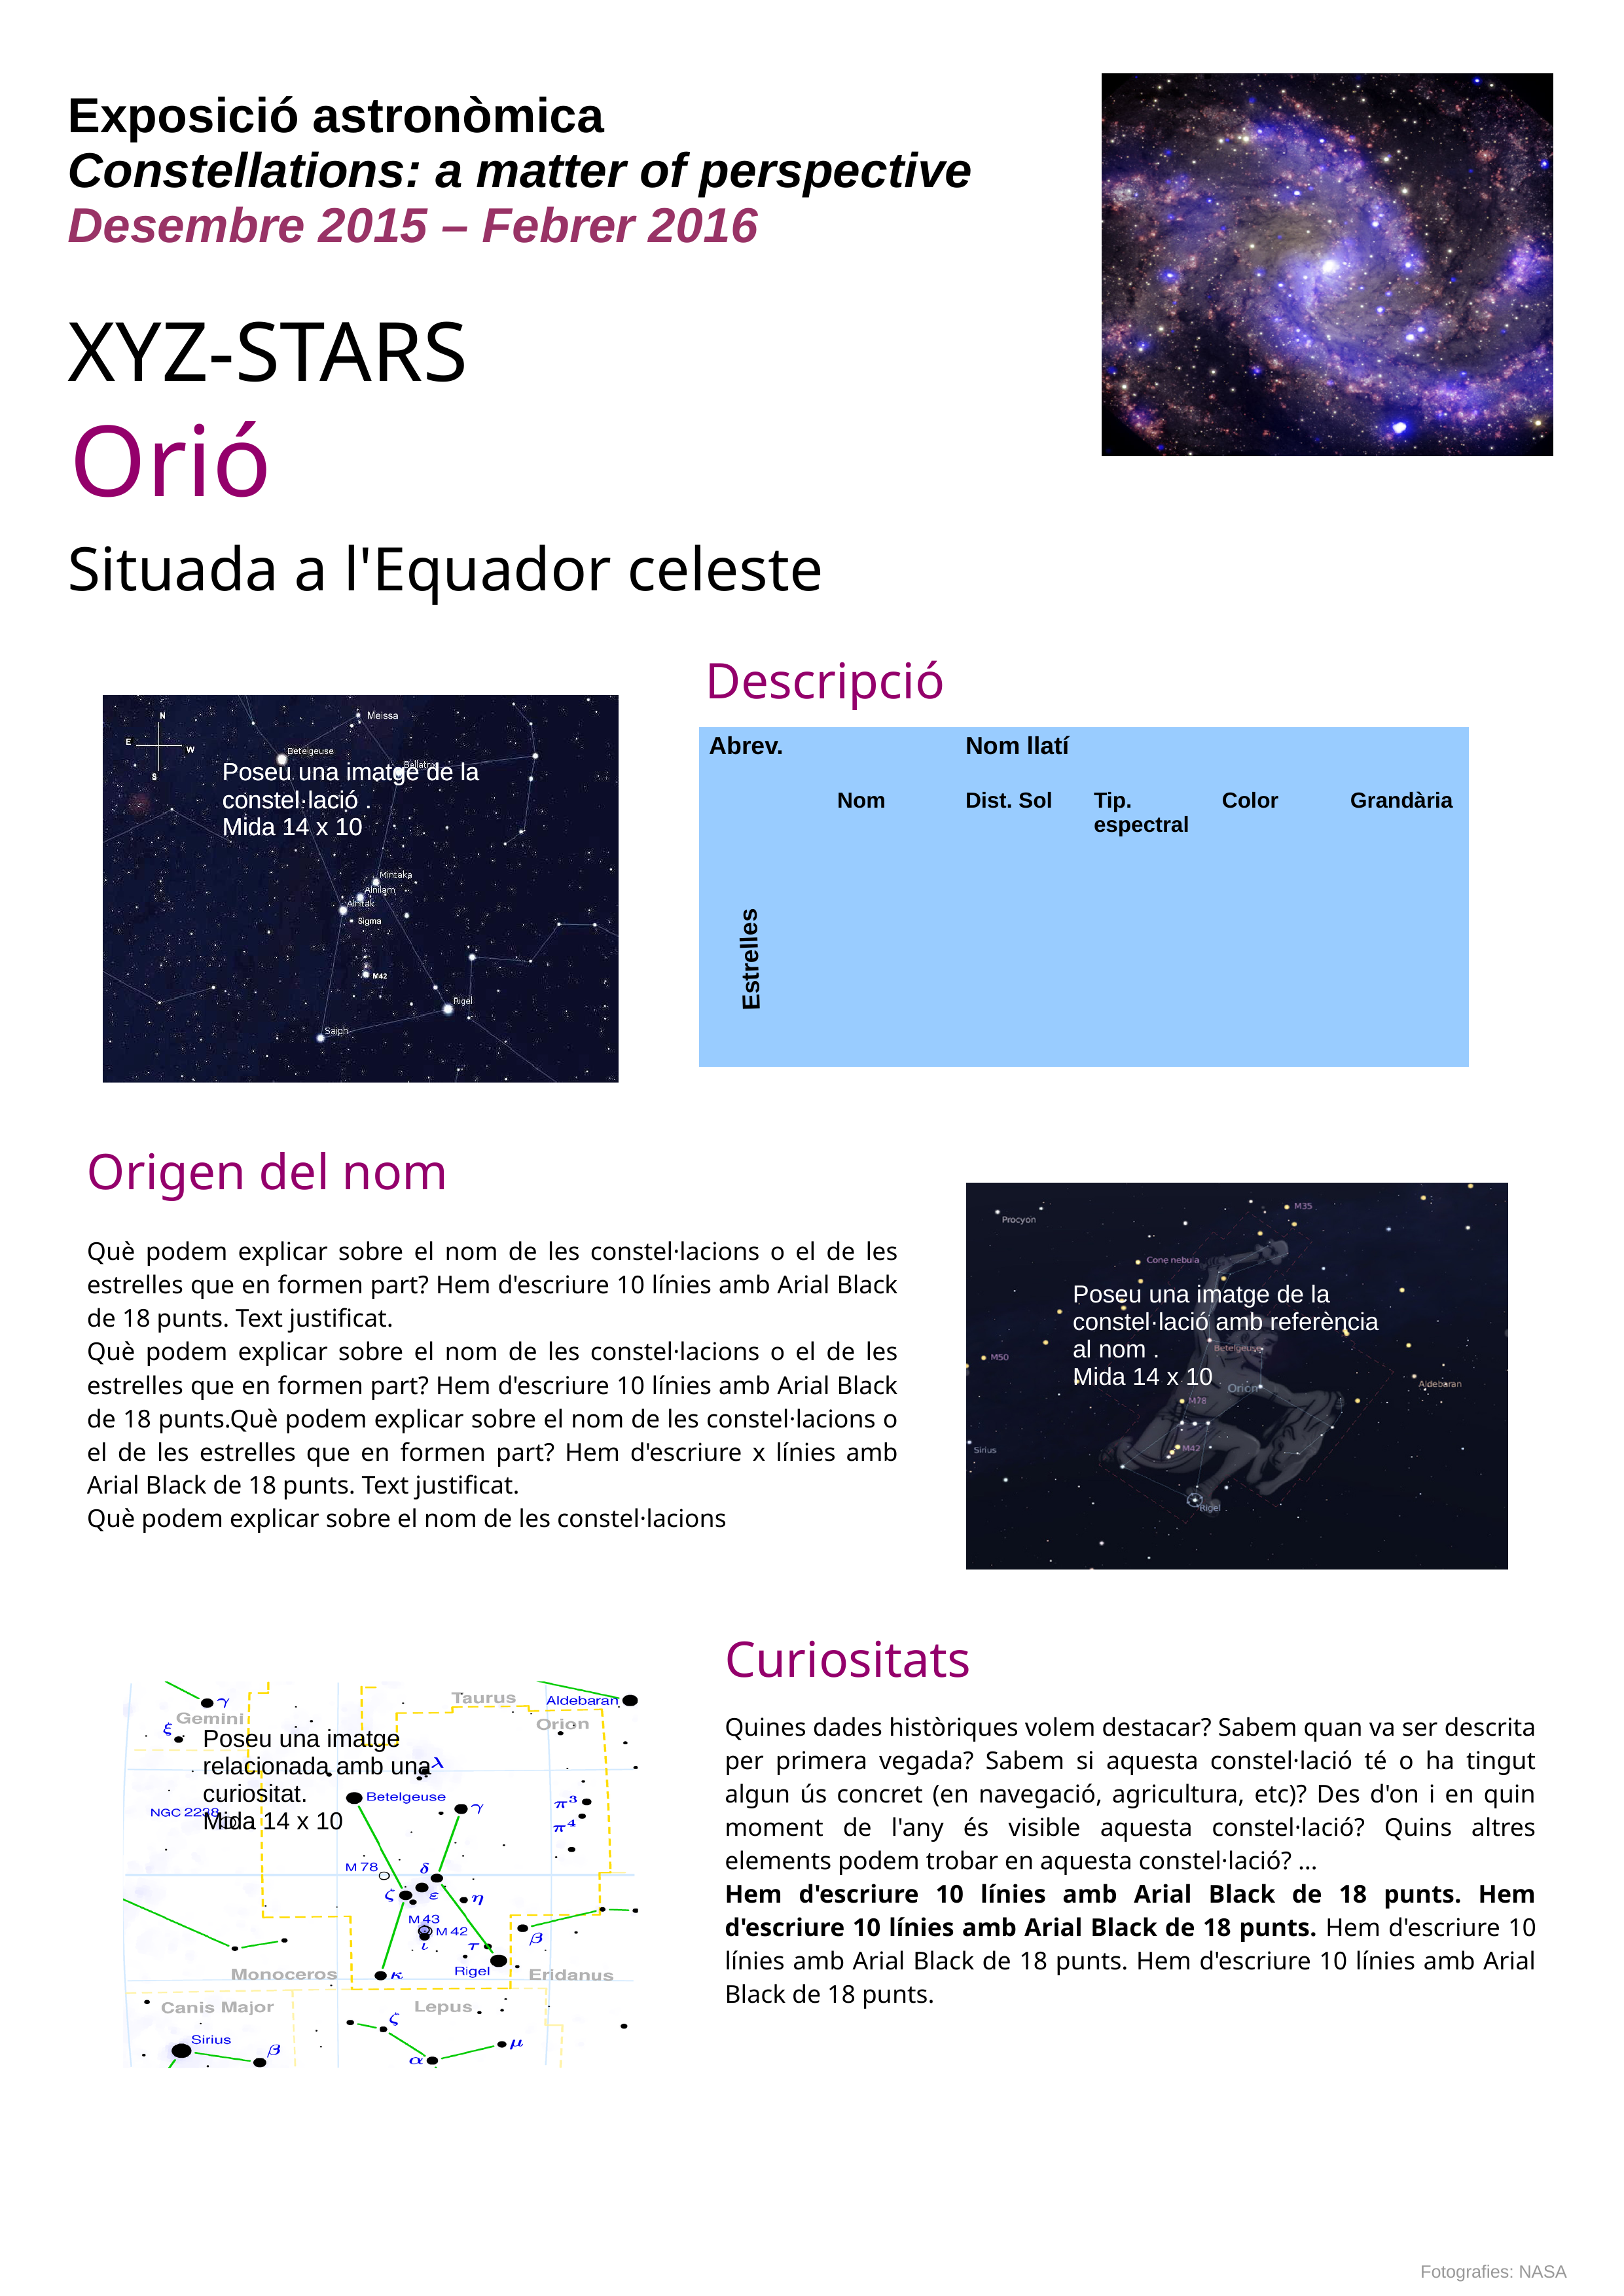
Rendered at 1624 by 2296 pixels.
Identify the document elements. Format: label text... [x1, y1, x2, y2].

picture [122, 1681, 638, 2068]
text_box Fotografies: NASA [1411, 2257, 1585, 2287]
picture [103, 695, 619, 1083]
table_cell [956, 954, 1084, 1011]
table_cell [1212, 898, 1341, 954]
text_box Descripció [695, 641, 1044, 721]
table_cell [1341, 842, 1469, 898]
table_cell Color [1212, 783, 1341, 842]
table_header [827, 727, 956, 783]
text_box Quines dades històriques volem destacar? Sabem quan va ser descrita per primera vegada? Sabem si aquesta constel·lació té o ha tingut algun ús concret (en navegació, agricultura, etc)? Des d'on i en quin moment de l'any és visible aquesta constel·lació? Quins altres elements podem trobar en aquesta constel·lació? … Hem d'escriure 10 línies amb Arial Black de 18 punts. Hem d'escriure 10 línies amb Arial Black de 18 punts. Hem d'escriure 10 línies amb Arial Black de 18 punts. Hem d'escriure 10 línies amb Arial Black de 18 punts. [715, 1704, 1547, 2060]
text_box XYZ-STARS [58, 289, 696, 425]
text_box Estrelles [728, 881, 776, 1021]
text_box Què podem explicar sobre el nom de les constel·lacions o el de les estrelles que en formen part? Hem d'escriure 10 línies amb Arial Black de 18 punts. Text justificat. Què podem explicar sobre el nom de les constel·lacions o el de les estrelles que en formen part? Hem d'escriure 10 línies amb Arial Black de 18 punts.Què podem explicar sobre el nom de les constel·lacions o el de les estrelles que en formen part? Hem d'escriure x línies amb Arial Black de 18 punts. Text justificat. Què podem explicar sobre el nom de les constel·lacions [77, 1229, 909, 1585]
table_cell [1341, 954, 1469, 1011]
table_cell Nom [827, 783, 956, 842]
text_box Exposició astronòmica Constellations: a matter of perspective Desembre 2015 – Febrer 2016 [58, 83, 1024, 281]
table_cell [827, 898, 956, 954]
table_cell Dist. Sol [956, 783, 1084, 842]
table_cell [956, 842, 1084, 898]
table_cell [1341, 1011, 1469, 1067]
text_box Origen del nom [77, 1132, 600, 1229]
table_cell [1084, 842, 1212, 898]
text_box Curiositats [715, 1619, 1237, 1704]
picture [1102, 73, 1553, 456]
table_cell [956, 1011, 1084, 1067]
text_box Poseu una imatge de la constel·lació . Mida 14 x 10 [212, 753, 561, 928]
table_cell [1212, 1011, 1341, 1067]
table_cell [827, 1011, 956, 1067]
table_cell [827, 954, 956, 1011]
table_cell [1084, 954, 1212, 1011]
table_cell Grandària [1341, 783, 1469, 842]
text_box Situada a l'Equador celeste [58, 522, 1102, 647]
text_box Orió [60, 386, 522, 522]
table_cell Tip. espectral [1084, 783, 1212, 842]
table_cell [1212, 954, 1341, 1011]
table_cell [699, 783, 827, 1067]
table_cell [1084, 1011, 1212, 1067]
table_cell [1212, 842, 1341, 898]
picture [966, 1183, 1508, 1570]
table_cell [827, 842, 956, 898]
text_box Poseu una imatge de la constel·lació amb referència al nom . Mida 14 x 10 [1063, 1275, 1411, 1450]
table_cell [956, 898, 1084, 954]
table_header Abrev. [699, 727, 827, 783]
table_cell [1341, 898, 1469, 954]
text_box Poseu una imatge relacionada amb una curiositat. Mida 14 x 10 [193, 1719, 541, 1840]
table_cell [1084, 898, 1212, 954]
table_header Nom llatí [956, 727, 1084, 783]
table_header [1084, 727, 1469, 783]
